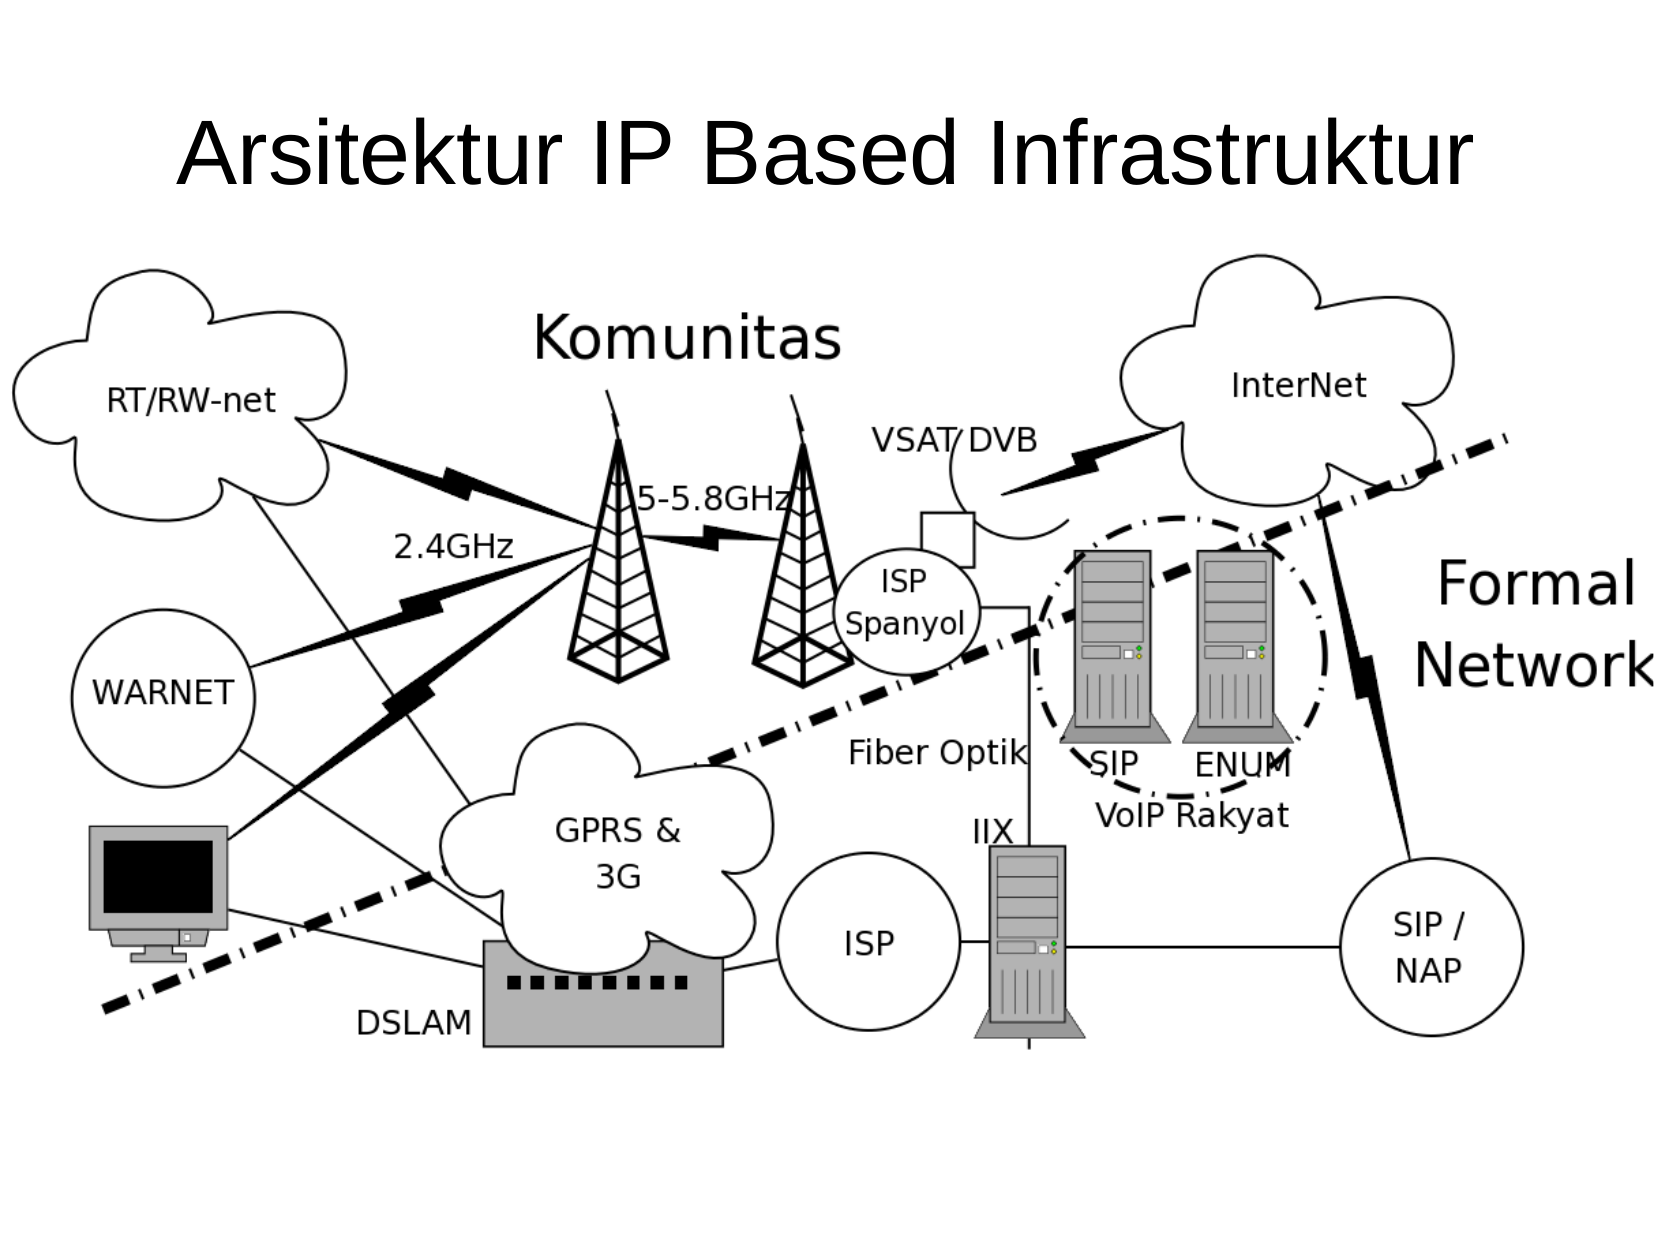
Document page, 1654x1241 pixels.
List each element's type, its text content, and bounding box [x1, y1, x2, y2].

picture [7, 247, 1654, 1077]
title Arsitektur IP Based Infrastruktur [82, 56, 1571, 250]
